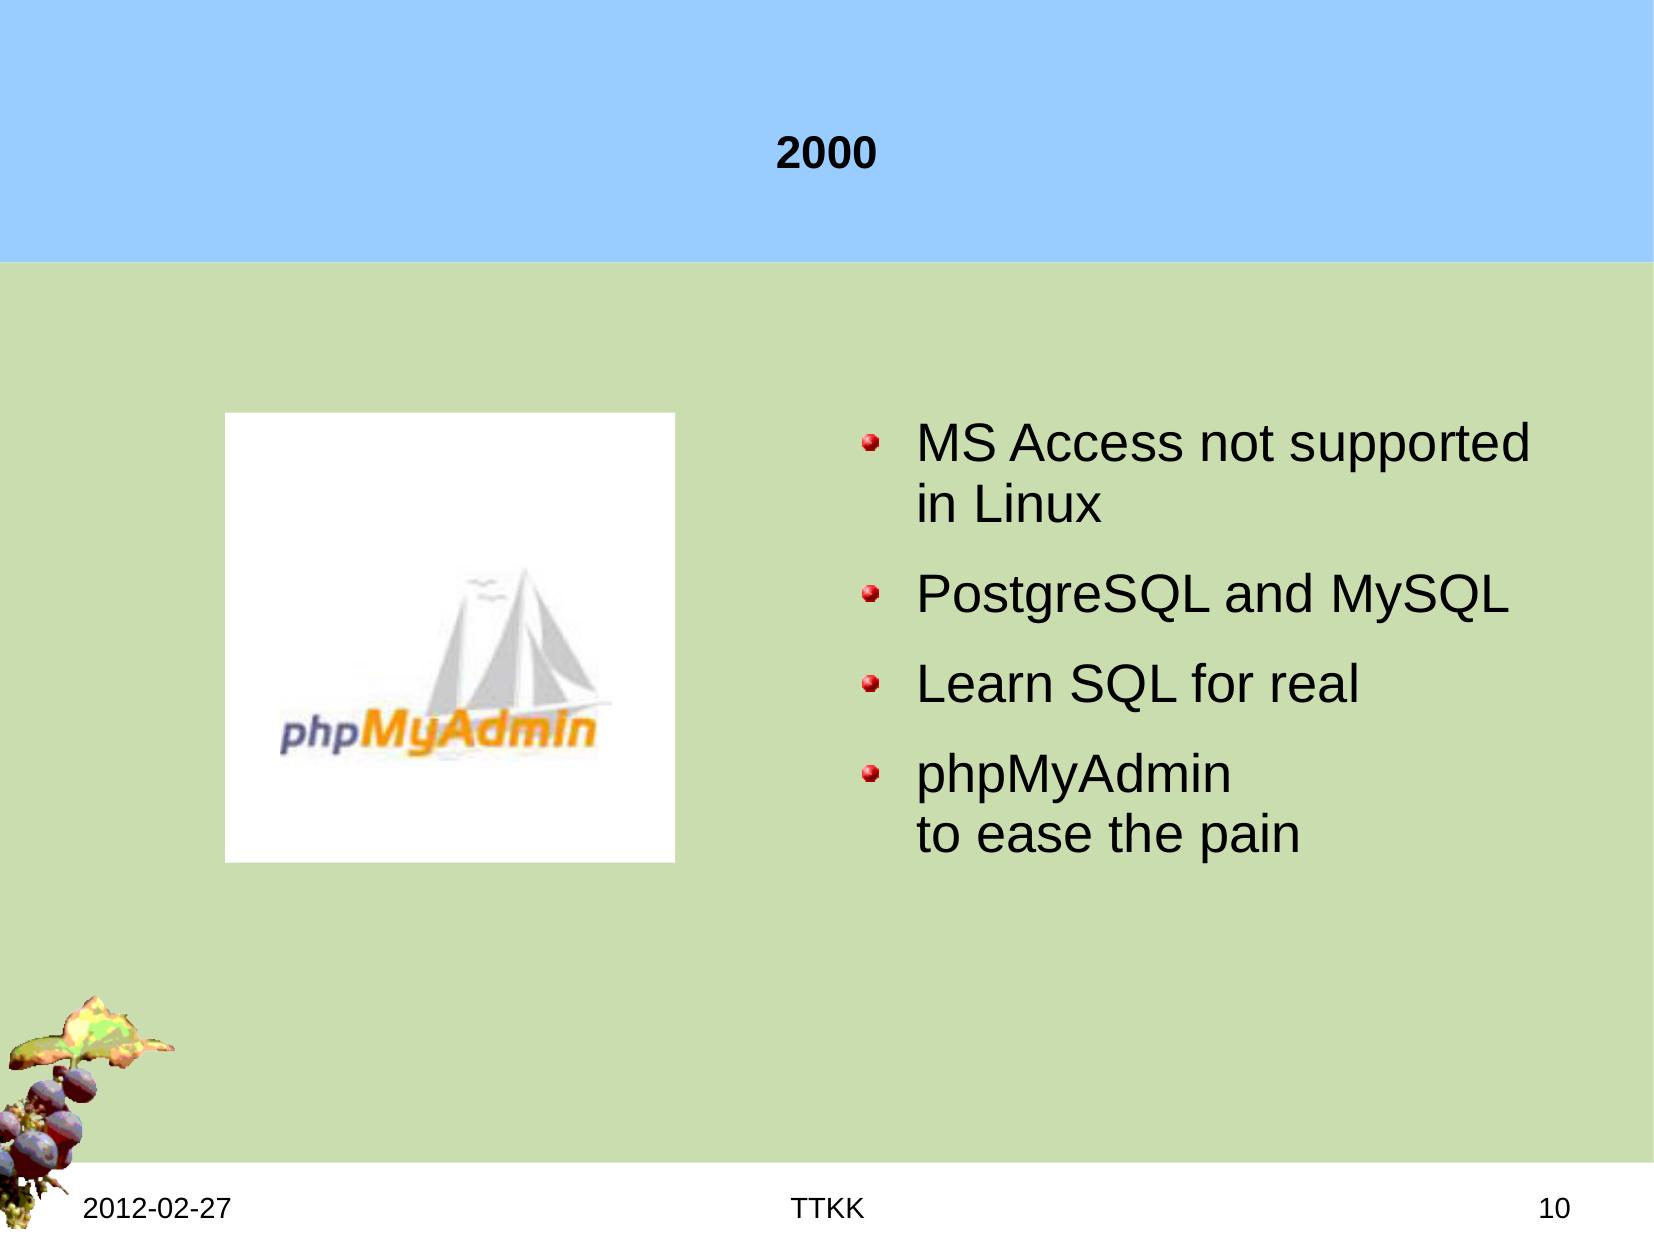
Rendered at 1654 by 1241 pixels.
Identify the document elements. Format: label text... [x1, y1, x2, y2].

picture [0, 990, 188, 1229]
title 2000 [82, 49, 1571, 257]
picture [280, 503, 612, 835]
list MS Access not supported in Linux PostgreSQL and MySQL Learn SQL for real phpMyAdmin to ease the pain [845, 412, 1572, 1109]
text_box [225, 412, 676, 863]
